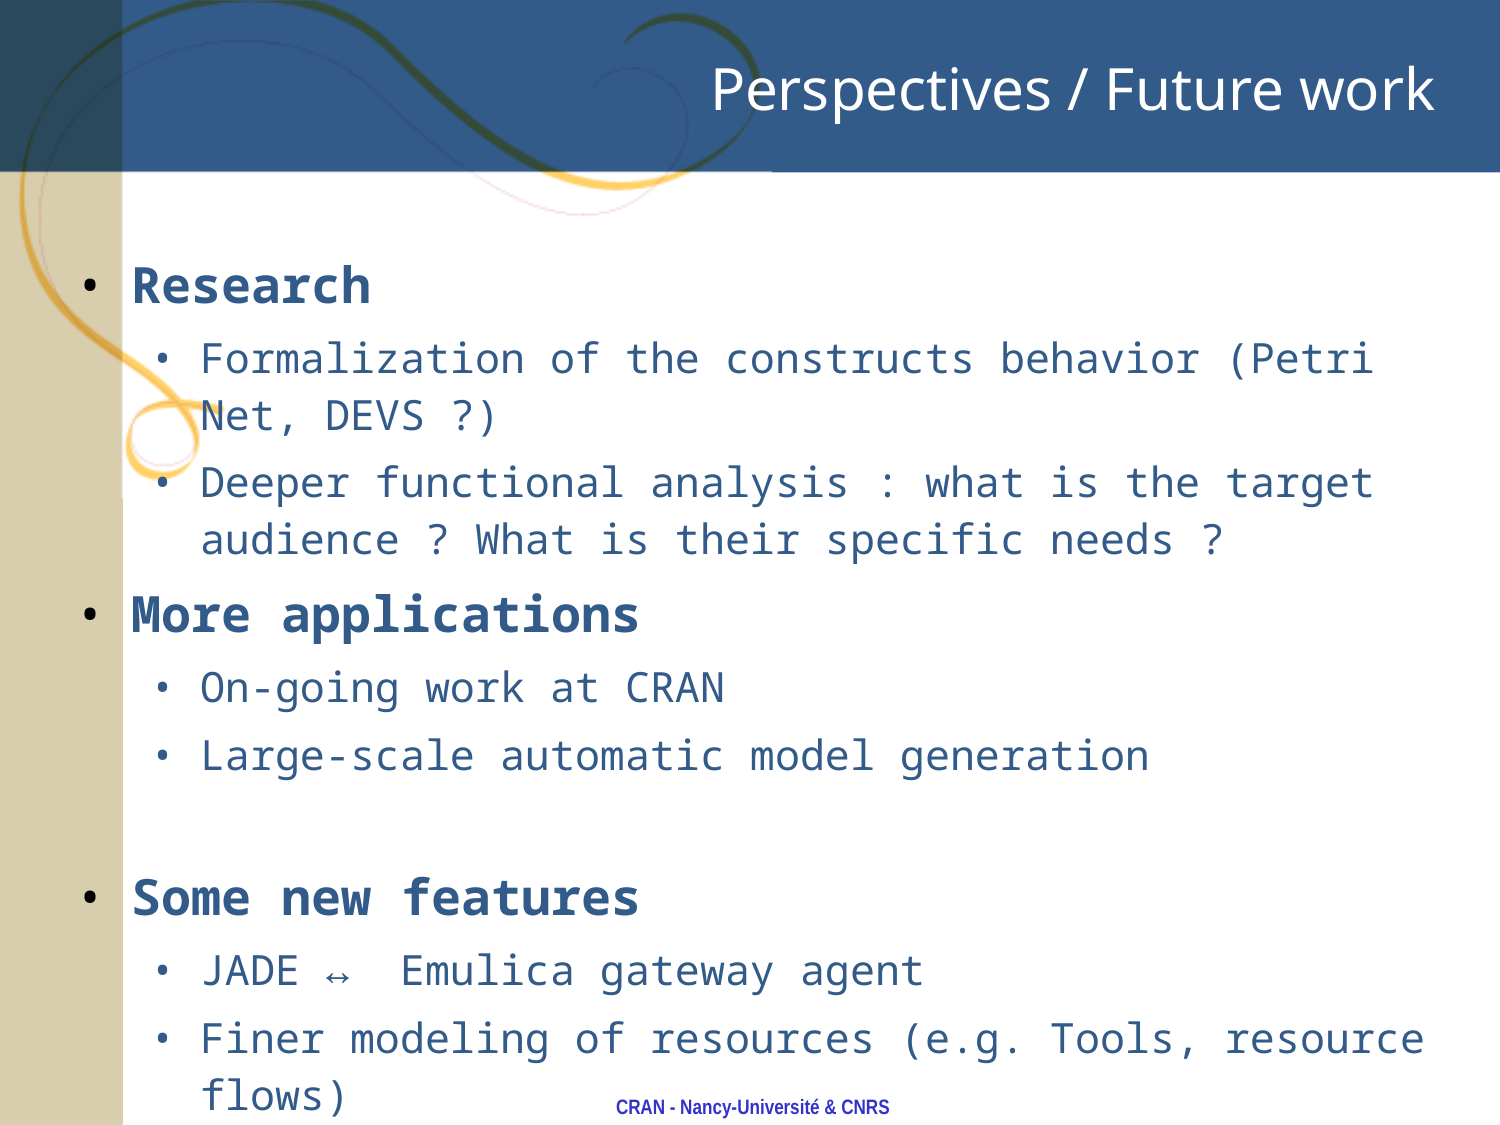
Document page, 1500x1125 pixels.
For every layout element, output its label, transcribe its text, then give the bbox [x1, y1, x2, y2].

title Perspectives / Future work [112, 7, 1471, 168]
picture [0, 0, 772, 498]
list Research Formalization of the constructs behavior (Petri Net, DEVS ?) Deeper functional analysis : what is the target audience ? What is their specific needs ? More applications On-going work at CRAN Large-scale automatic model generation Some new features JADE ↔ Emulica gateway agent Finer modeling of resources (e.g. Tools, resource flows) Graphical interface for control editing ? [75, 249, 1438, 1020]
